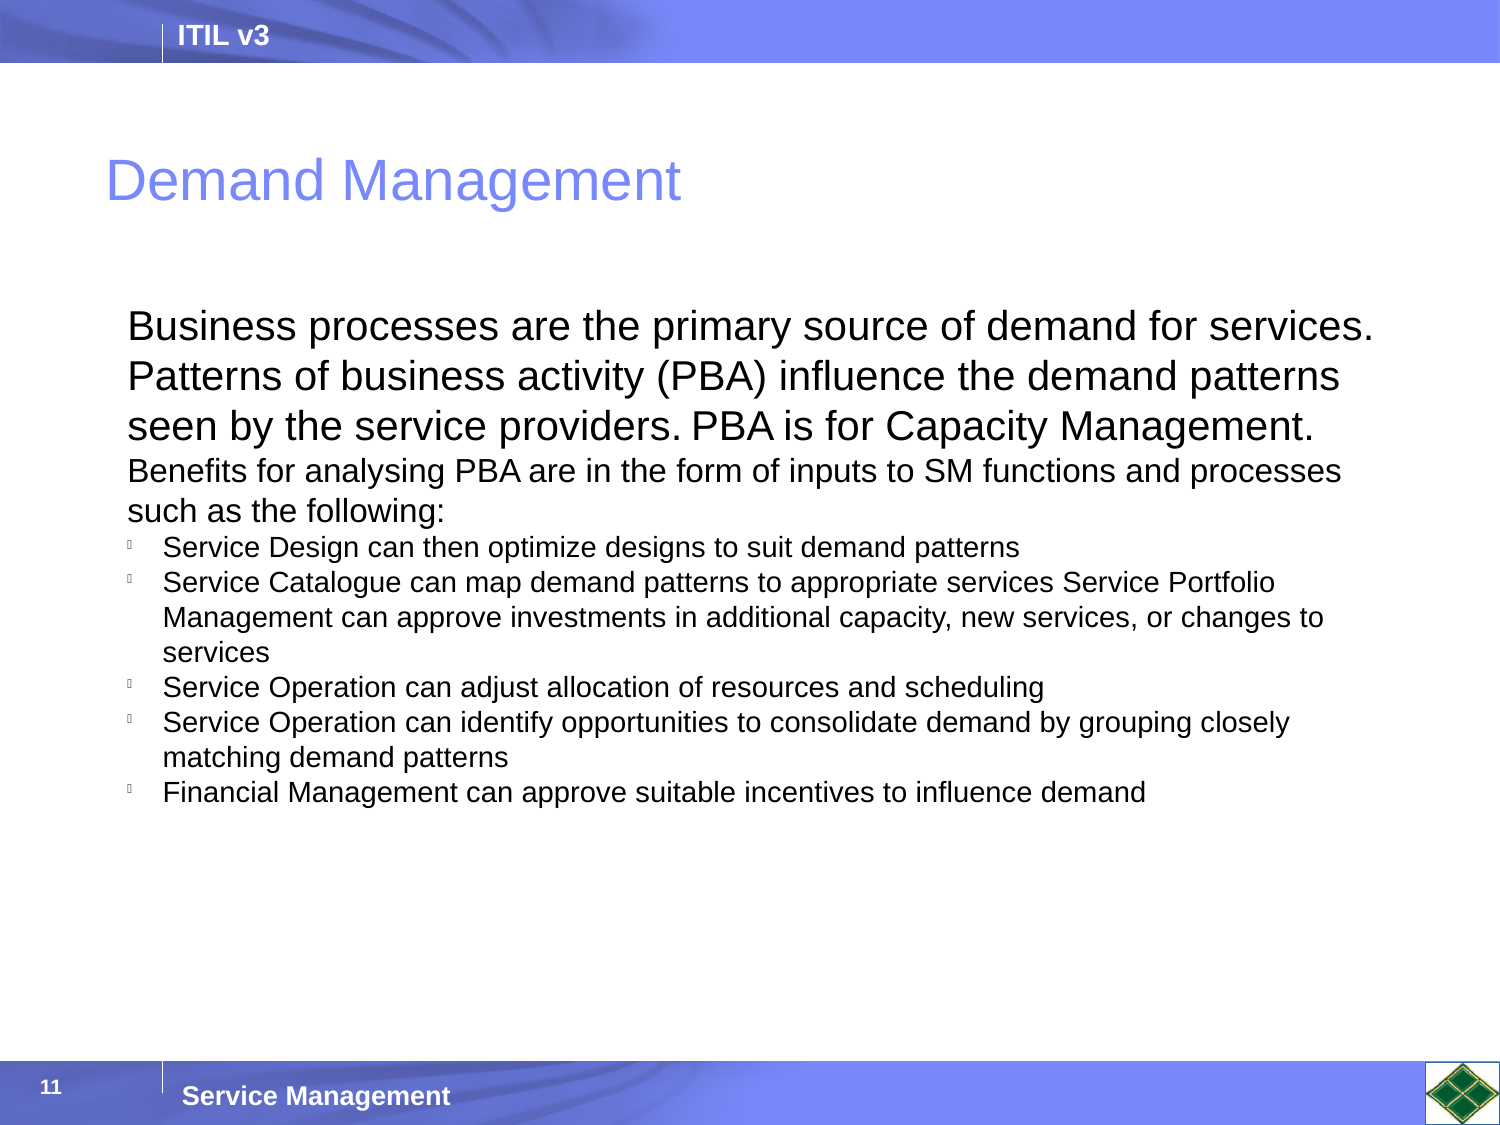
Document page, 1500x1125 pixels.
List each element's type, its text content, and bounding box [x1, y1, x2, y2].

text_box Business processes are the primary source of demand for services. Patterns of business activity (PBA) influence the demand patterns seen by the service providers. PBA is for Capacity Management. Benefits for analysing PBA are in the form of inputs to SM functions and processes such as the following: Service Design can then optimize designs to suit demand patterns Service Catalogue can map demand patterns to appropriate services Service Portfolio Management can approve investments in additional capacity, new services, or changes to services Service Operation can adjust allocation of resources and scheduling Service Operation can identify opportunities to consolidate demand by grouping closely matching demand patterns Financial Management can approve suitable incentives to influence demand [112, 291, 1418, 932]
picture [1426, 1063, 1499, 1124]
picture [0, 0, 1500, 63]
text_box <číslo> [25, 1066, 191, 1119]
picture [0, 1061, 1500, 1125]
text_box Demand Management [90, 121, 1443, 221]
